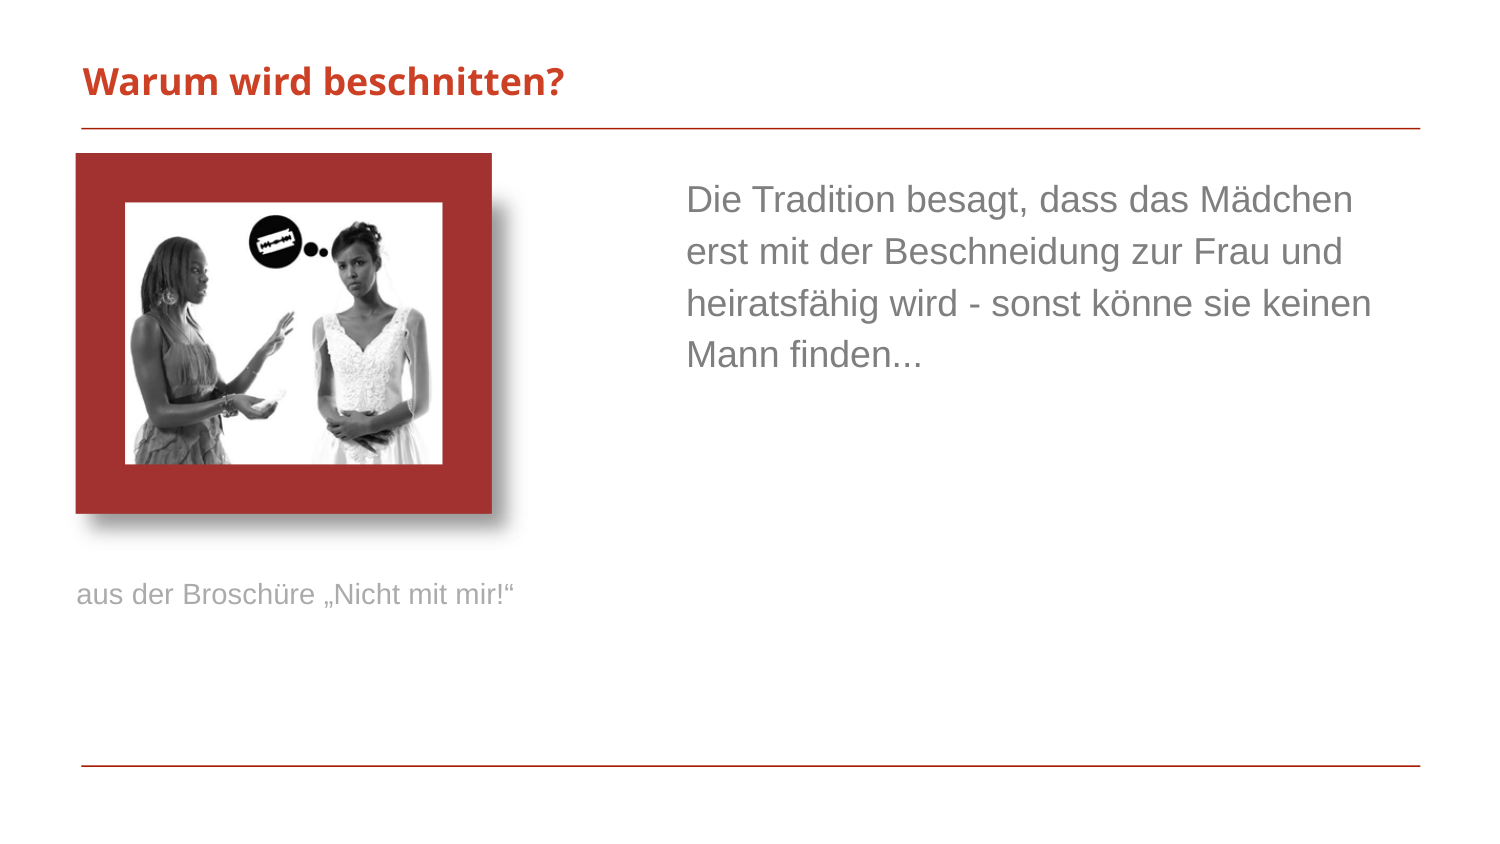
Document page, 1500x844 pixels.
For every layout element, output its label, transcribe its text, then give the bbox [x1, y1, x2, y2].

text_box aus der Broschüre „Nicht mit mir!“ [61, 555, 547, 637]
text_box Die Tradition besagt, dass das Mädchen erst mit der Beschneidung zur Frau und heiratsfähig wird - sonst könne sie keinen Mann finden... [671, 153, 1437, 742]
text_box Warum wird beschnitten? [67, 43, 1078, 117]
picture [62, 153, 535, 557]
